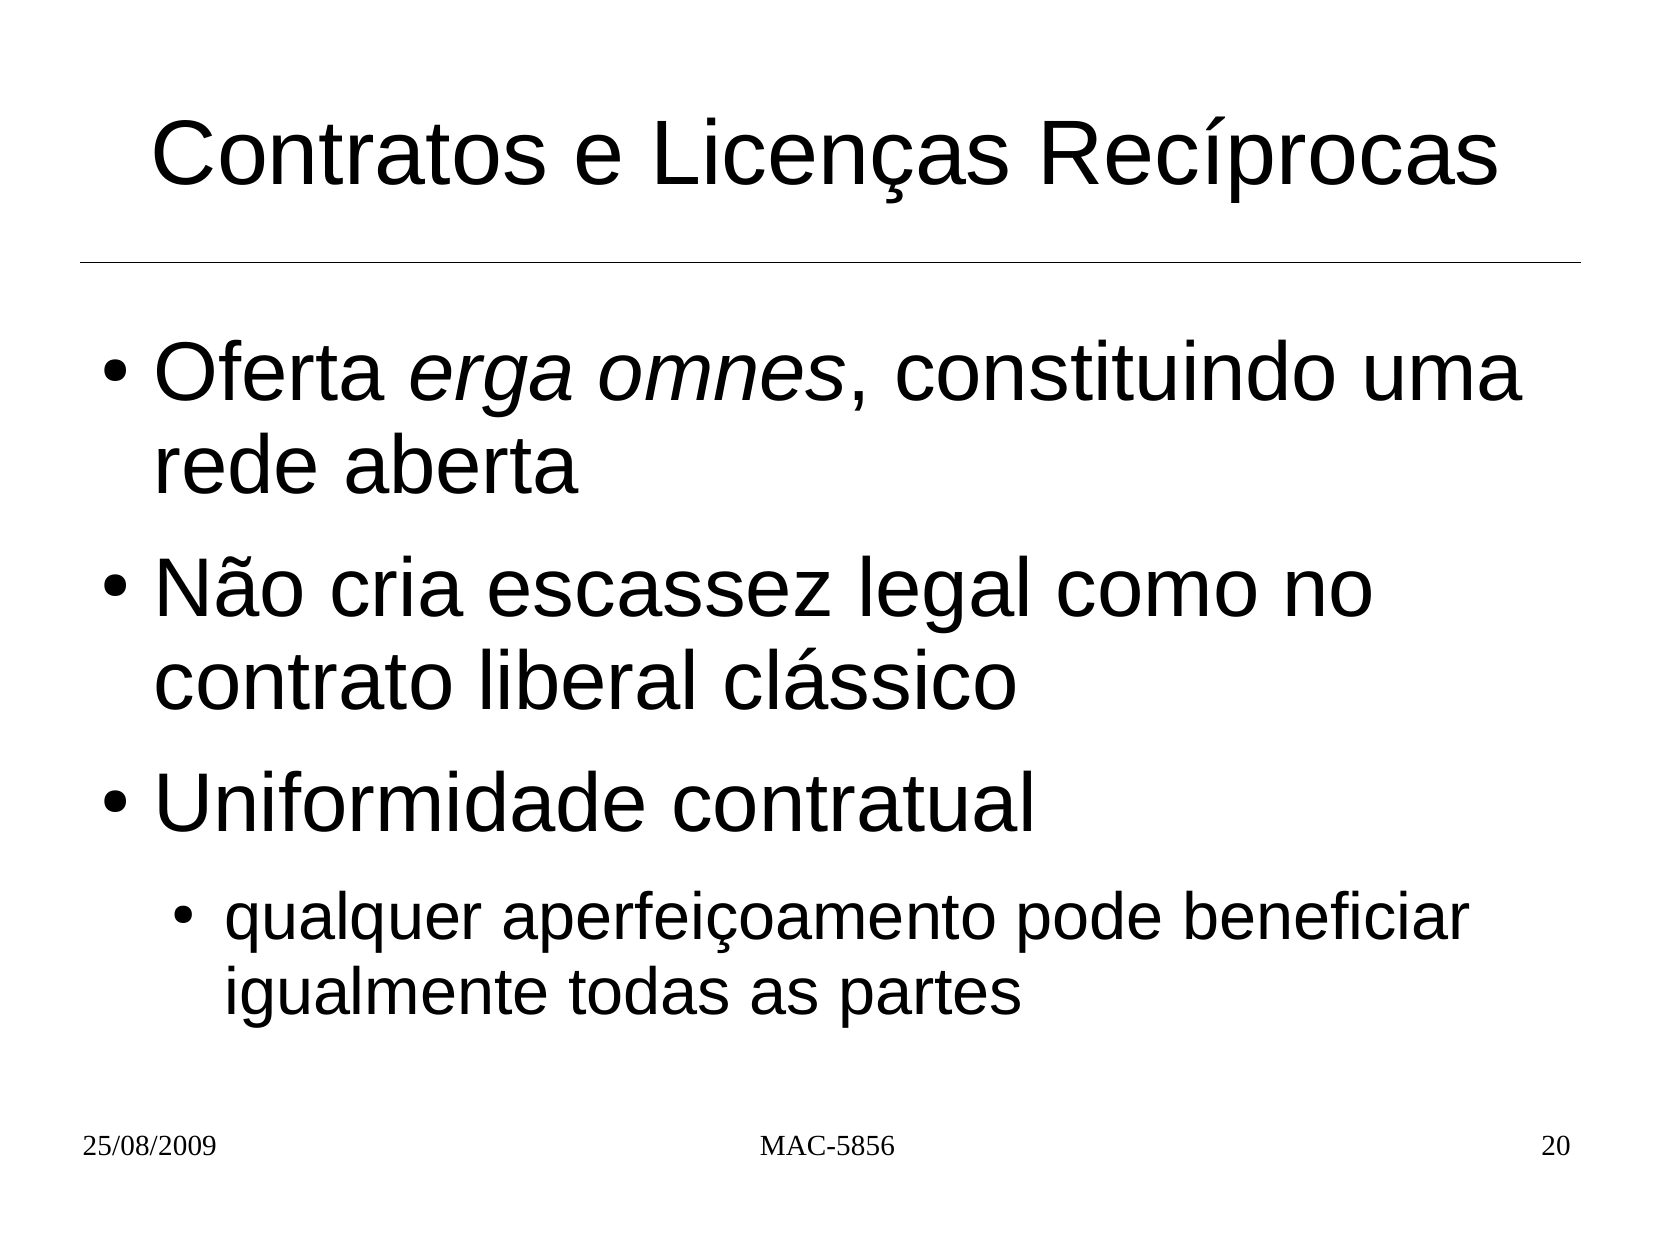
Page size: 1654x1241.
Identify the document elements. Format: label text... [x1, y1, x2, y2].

title Contratos e Licenças Recíprocas [82, 56, 1571, 250]
list Oferta erga omnes, constituindo uma rede aberta Não cria escassez legal como no contrato liberal clássico Uniformidade contratual qualquer aperfeiçoamento pode beneficiar igualmente todas as partes [82, 325, 1571, 1099]
